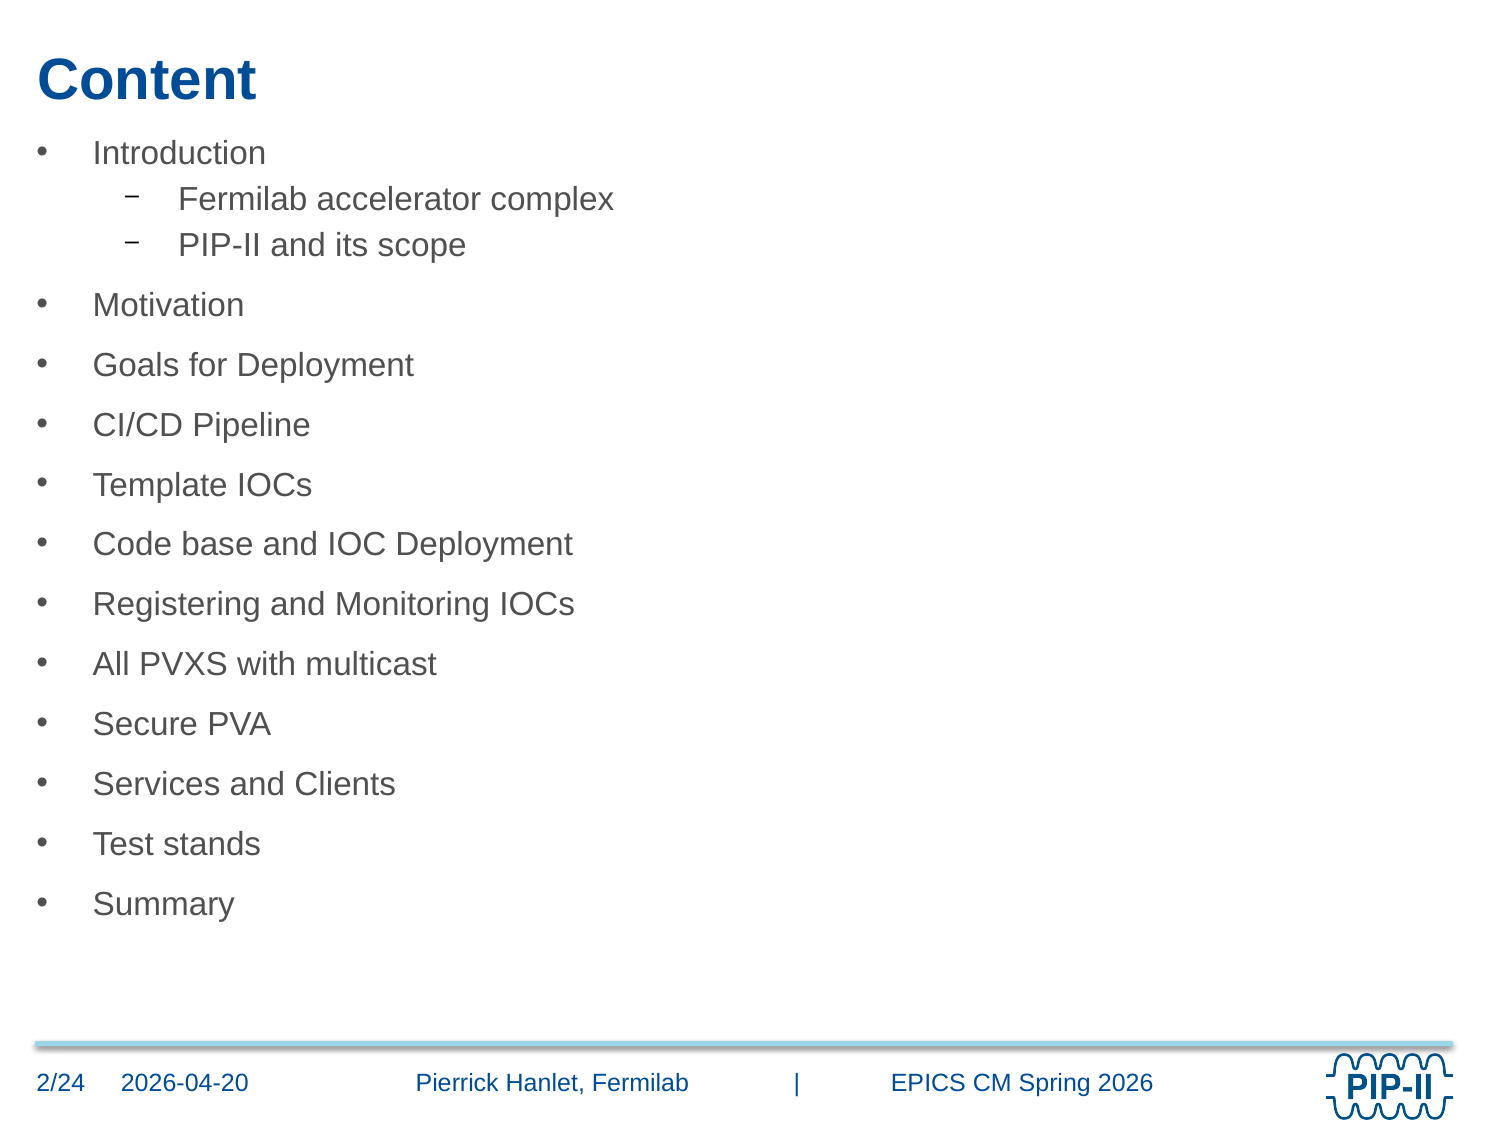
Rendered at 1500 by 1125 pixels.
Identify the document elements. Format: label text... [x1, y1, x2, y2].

picture [1326, 1053, 1453, 1120]
slide_number <number>/24 [36, 1066, 105, 1106]
title Content [37, 41, 1463, 112]
slide_number 2026-04-20 [120, 1066, 276, 1107]
footer Pierrick Hanlet, Fermilab | EPICS CM Spring 2026 [293, 1066, 1279, 1107]
list Introduction Fermilab accelerator complex PIP-II and its scope Motivation Goals for Deployment CI/CD Pipeline Template IOCs Code base and IOC Deployment Registering and Monitoring IOCs All PVXS with multicast Secure PVA Services and Clients Test stands Summary [36, 111, 1460, 1018]
